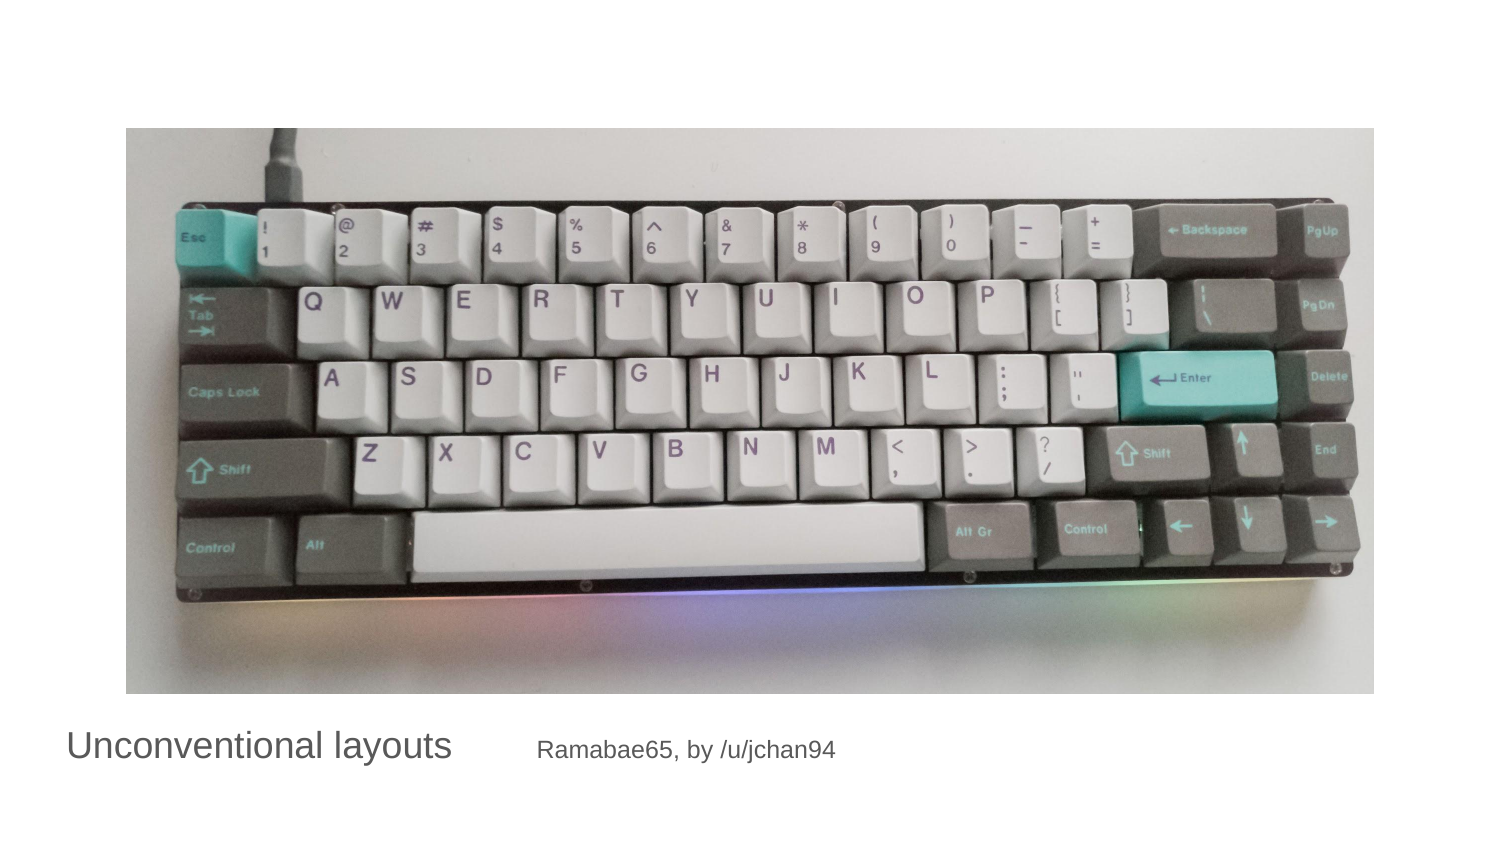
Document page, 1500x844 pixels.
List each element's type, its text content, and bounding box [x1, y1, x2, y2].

list Unconventional layouts Ramabae65, by /u/jchan94 [51, 694, 1036, 794]
picture [126, 128, 1374, 694]
